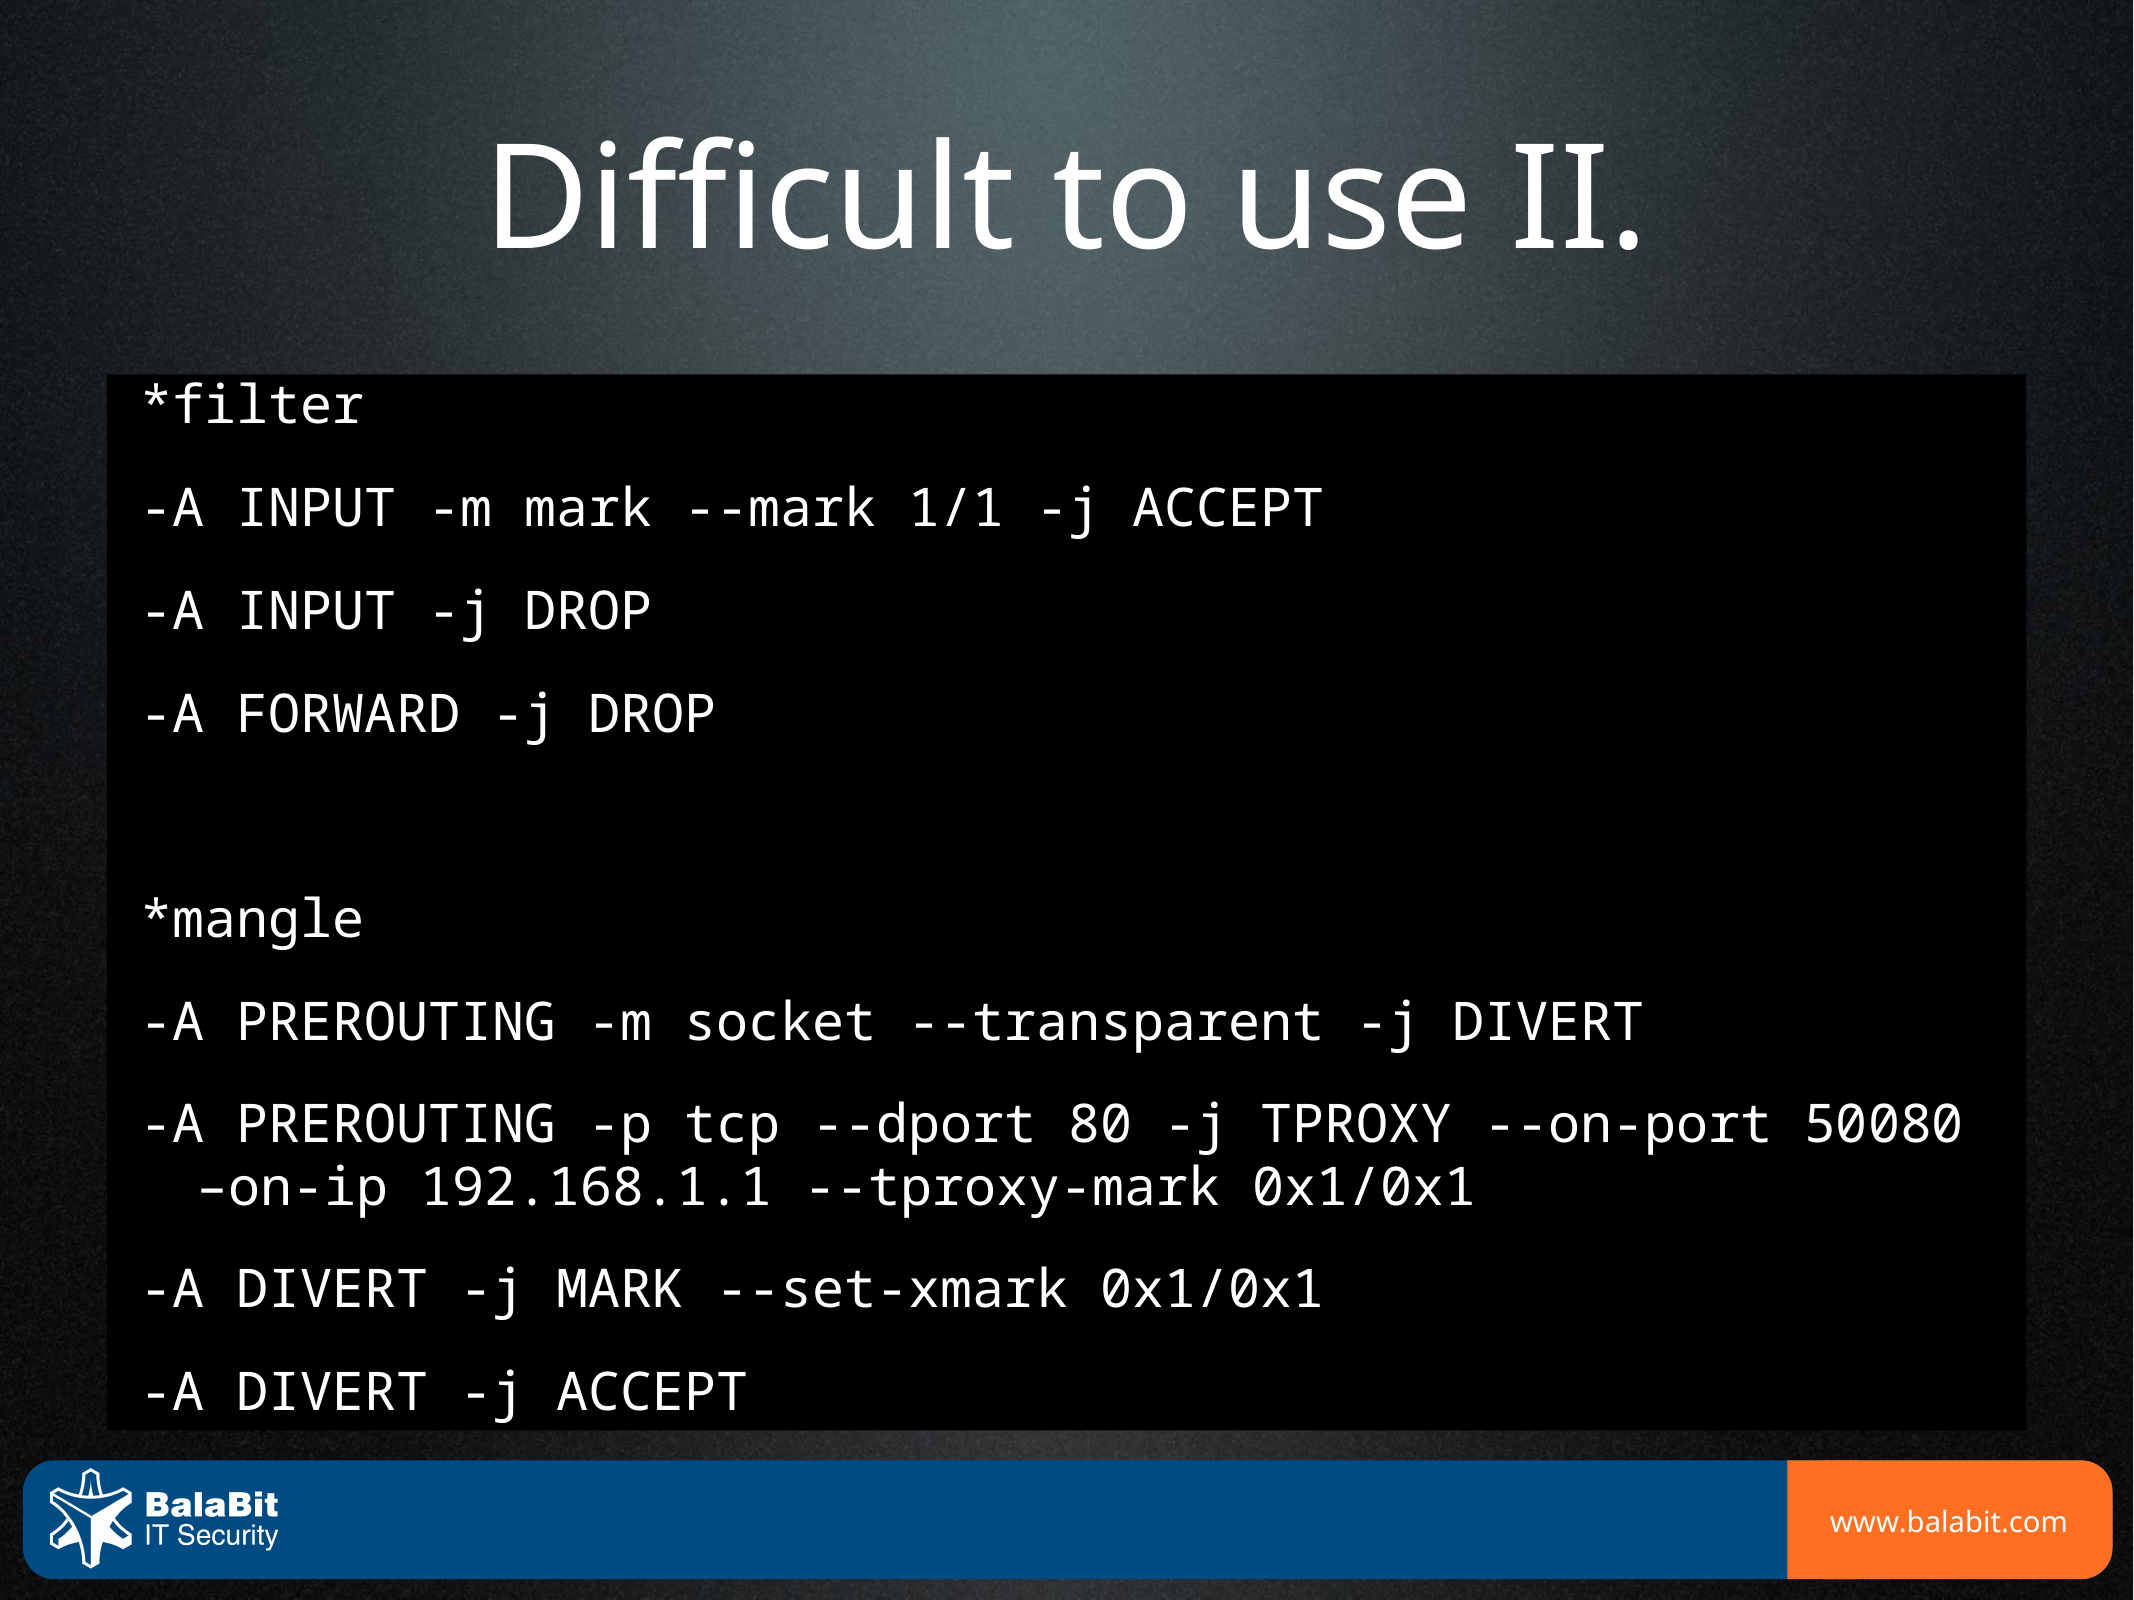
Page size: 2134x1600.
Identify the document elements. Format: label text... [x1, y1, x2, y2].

title Difficult to use II. [106, 34, 2027, 360]
list *filter -A INPUT -m mark --mark 1/1 -j ACCEPT -A INPUT -j DROP -A FORWARD -j DROP *mangle -A PREROUTING -m socket --transparent -j DIVERT -A PREROUTING -p tcp --dport 80 -j TPROXY --on-port 50080 –on-ip 192.168.1.1 --tproxy-mark 0x1/0x1 -A DIVERT -j MARK --set-xmark 0x1/0x1 -A DIVERT -j ACCEPT [106, 374, 2027, 1431]
picture [0, 0, 2134, 1600]
